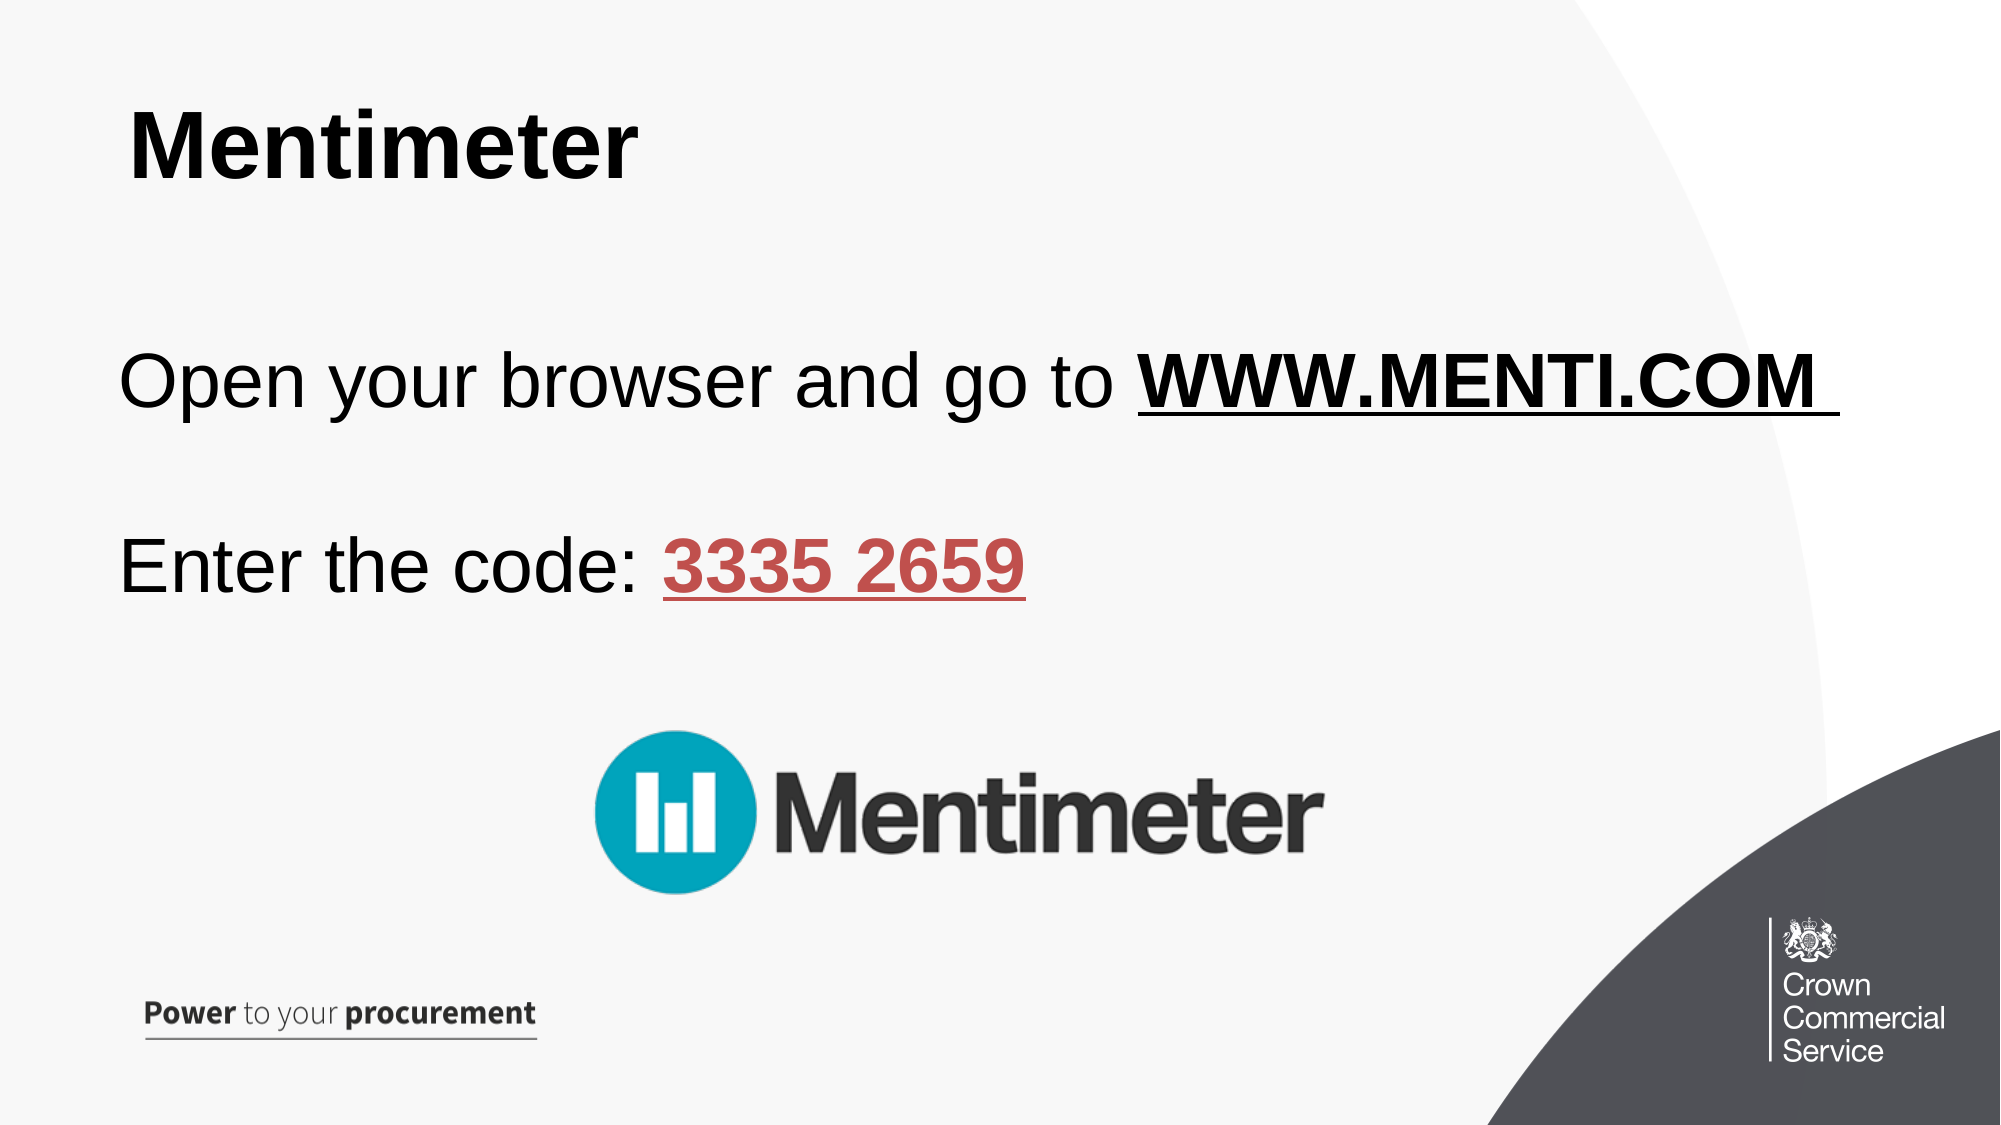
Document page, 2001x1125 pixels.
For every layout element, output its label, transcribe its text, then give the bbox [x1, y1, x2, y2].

subtitle Open your browser and go to WWW.MENTI.COM Enter the code: 3335 2659 [118, 330, 1881, 769]
title Mentimeter [128, 83, 684, 222]
picture [541, 714, 1355, 915]
